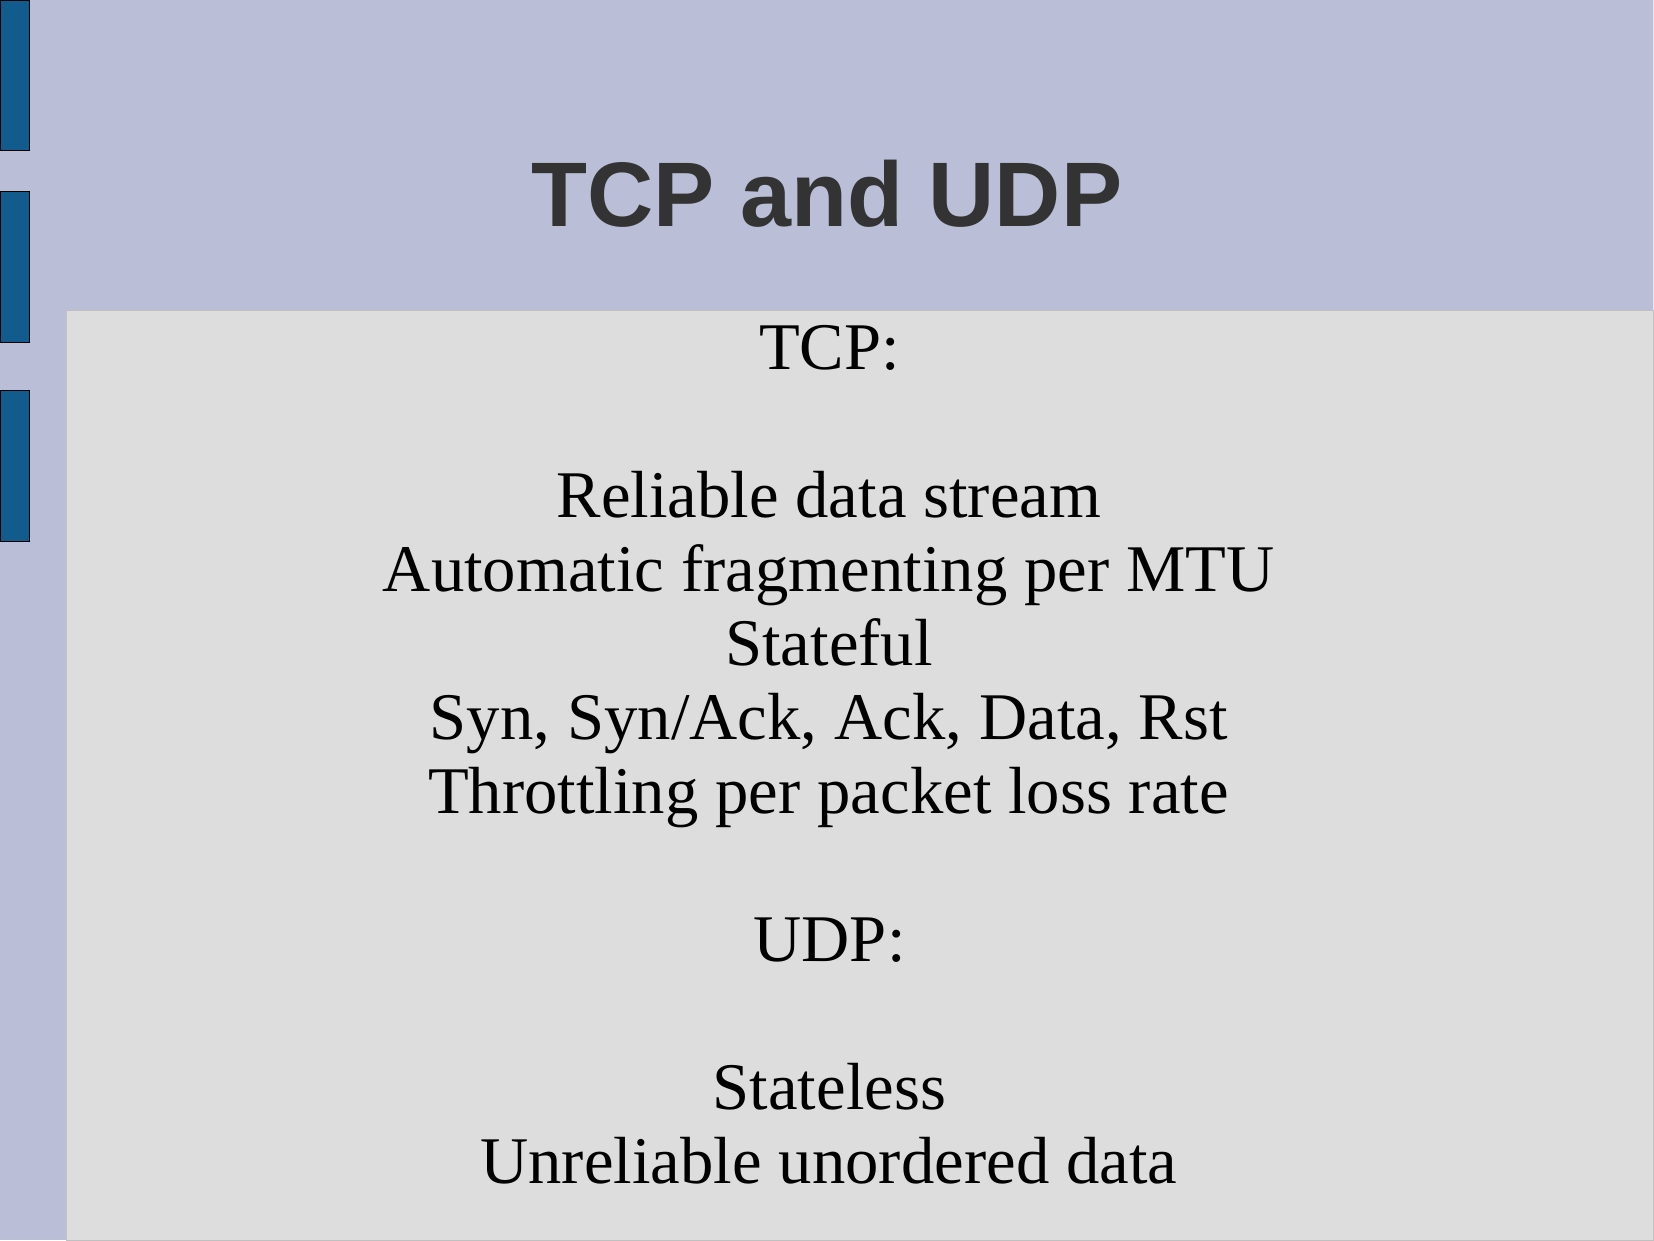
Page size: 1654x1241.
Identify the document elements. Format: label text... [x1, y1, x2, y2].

title TCP and UDP [121, 91, 1534, 299]
subtitle TCP: Reliable data stream Automatic fragmenting per MTU Stateful Syn, Syn/Ack, Ack, Data, Rst Throttling per packet loss rate UDP: Stateless Unreliable unordered data [123, 309, 1536, 1199]
